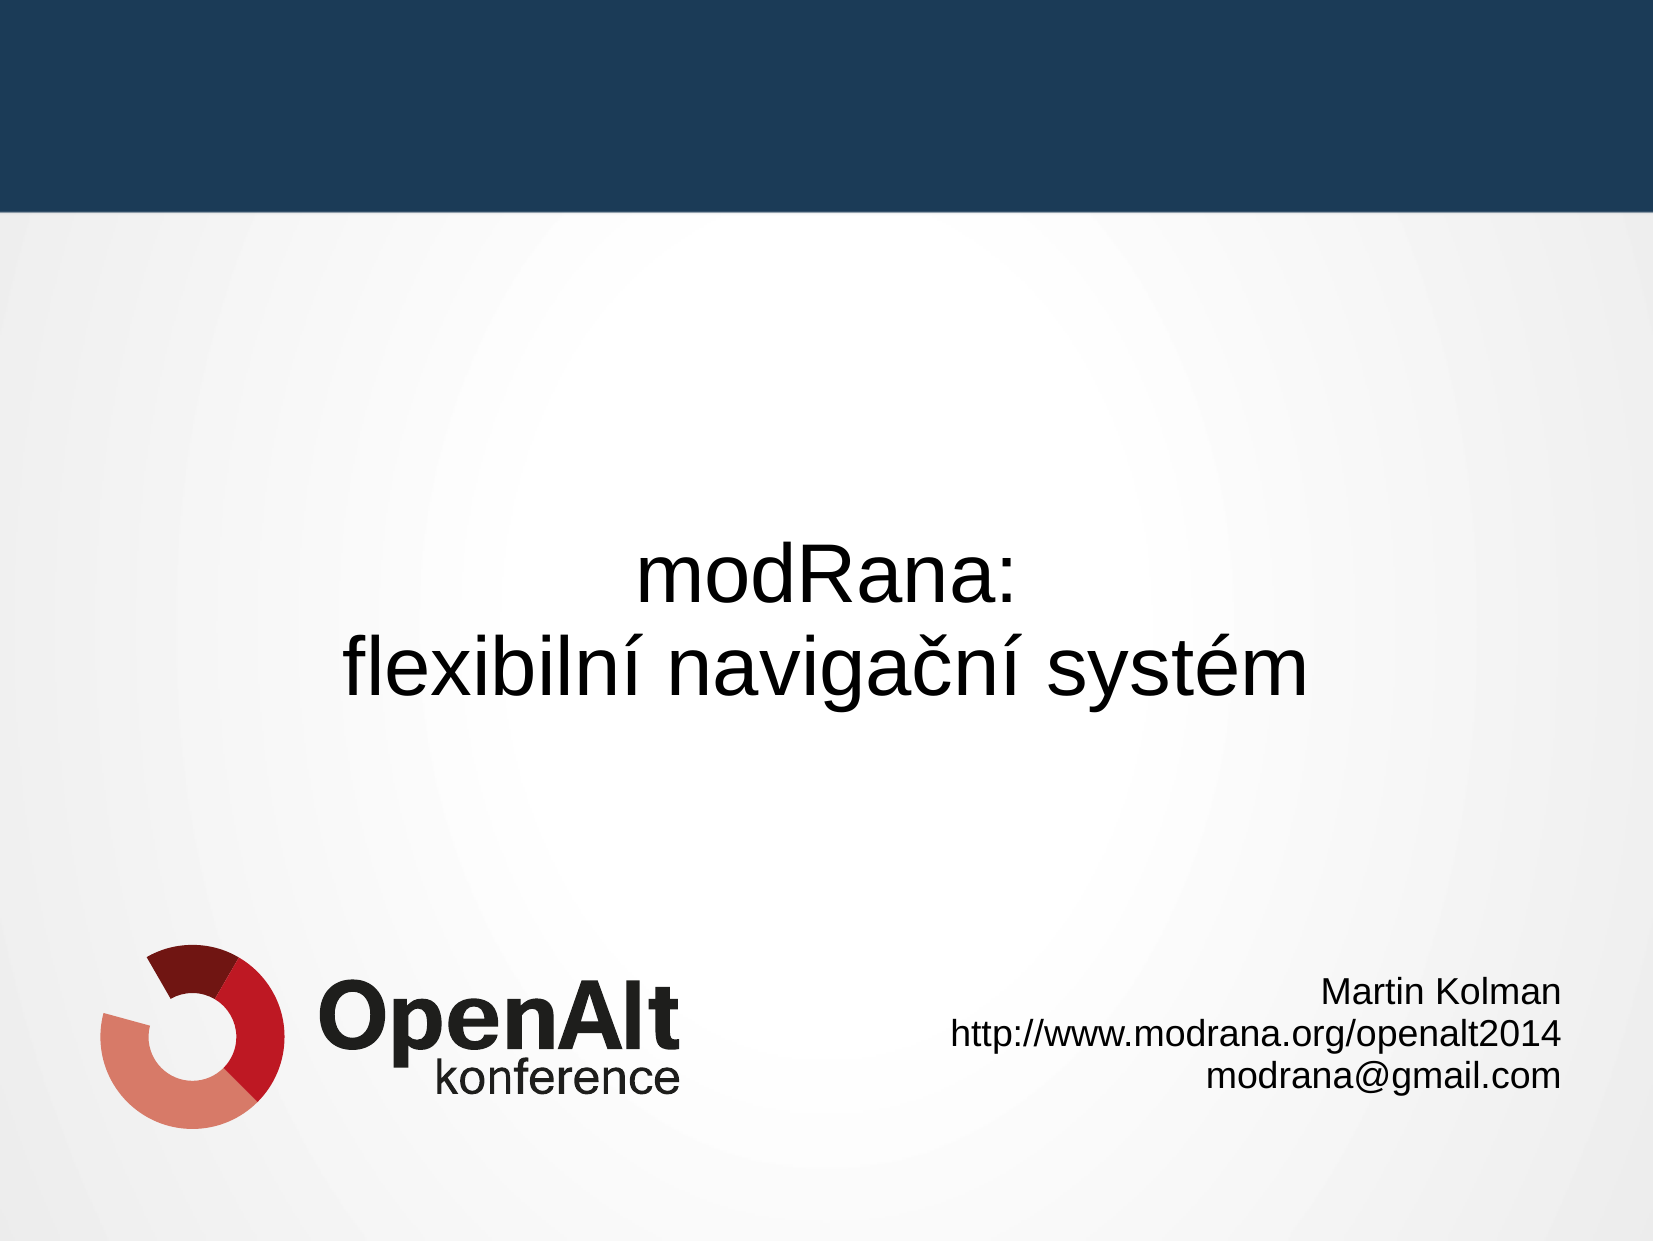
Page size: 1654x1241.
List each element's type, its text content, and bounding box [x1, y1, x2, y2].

title modRana: flexibilní navigační systém [106, 418, 1548, 822]
text_box Martin Kolman http://www.modrana.org/openalt2014 modrana@gmail.com [935, 921, 1575, 1105]
picture [0, 0, 1653, 1241]
